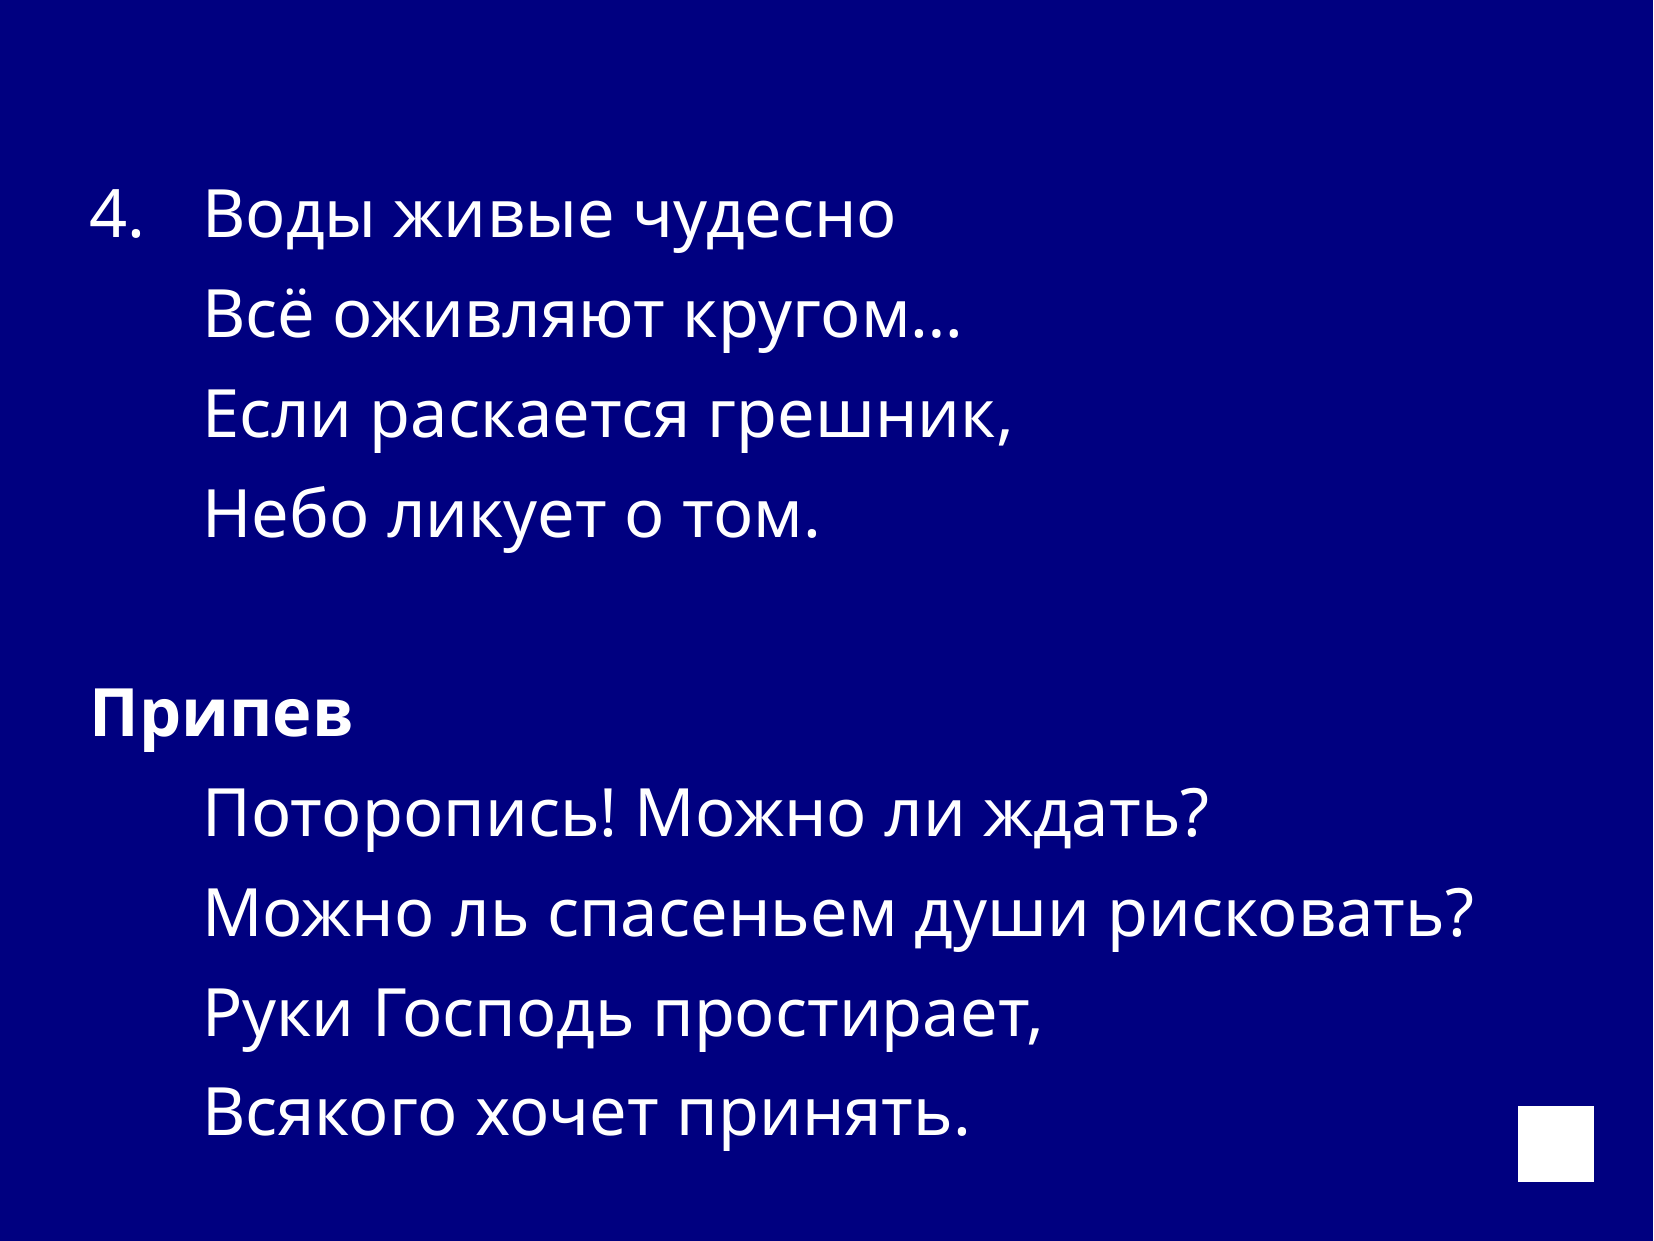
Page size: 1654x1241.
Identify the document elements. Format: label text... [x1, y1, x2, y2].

text_box [1518, 1106, 1594, 1182]
text_box 4. Воды живые чудесно Всё оживляют кругом… Если раскается грешник, Небо ликует о том. Припев Поторопись! Можно ли ждать? Можно ль спасеньем души рисковать? Руки Господь простирает, Всякого хочет принять. [75, 150, 1576, 1163]
